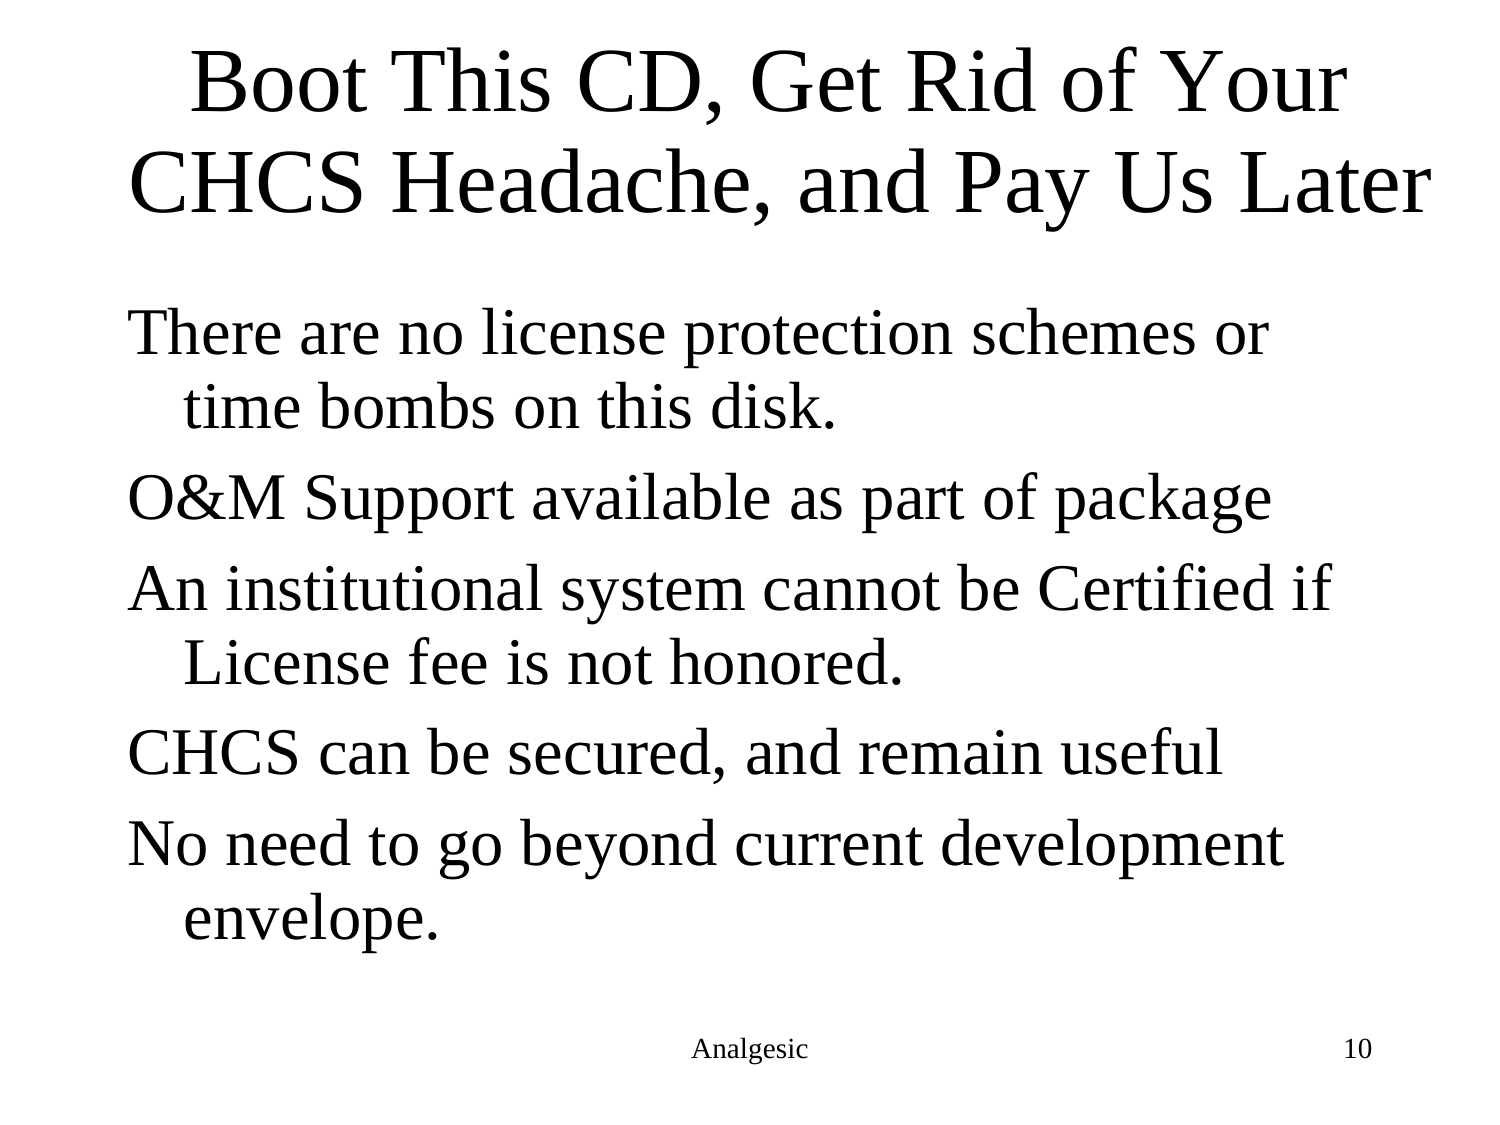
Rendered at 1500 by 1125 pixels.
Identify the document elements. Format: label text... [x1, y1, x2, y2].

title Boot This CD, Get Rid of Your CHCS Headache, and Pay Us Later [37, 13, 1500, 249]
list There are no license protection schemes or time bombs on this disk. O&M Support available as part of package An institutional system cannot be Certified if License fee is not honored. CHCS can be secured, and remain useful No need to go beyond current development envelope. [112, 287, 1388, 1106]
